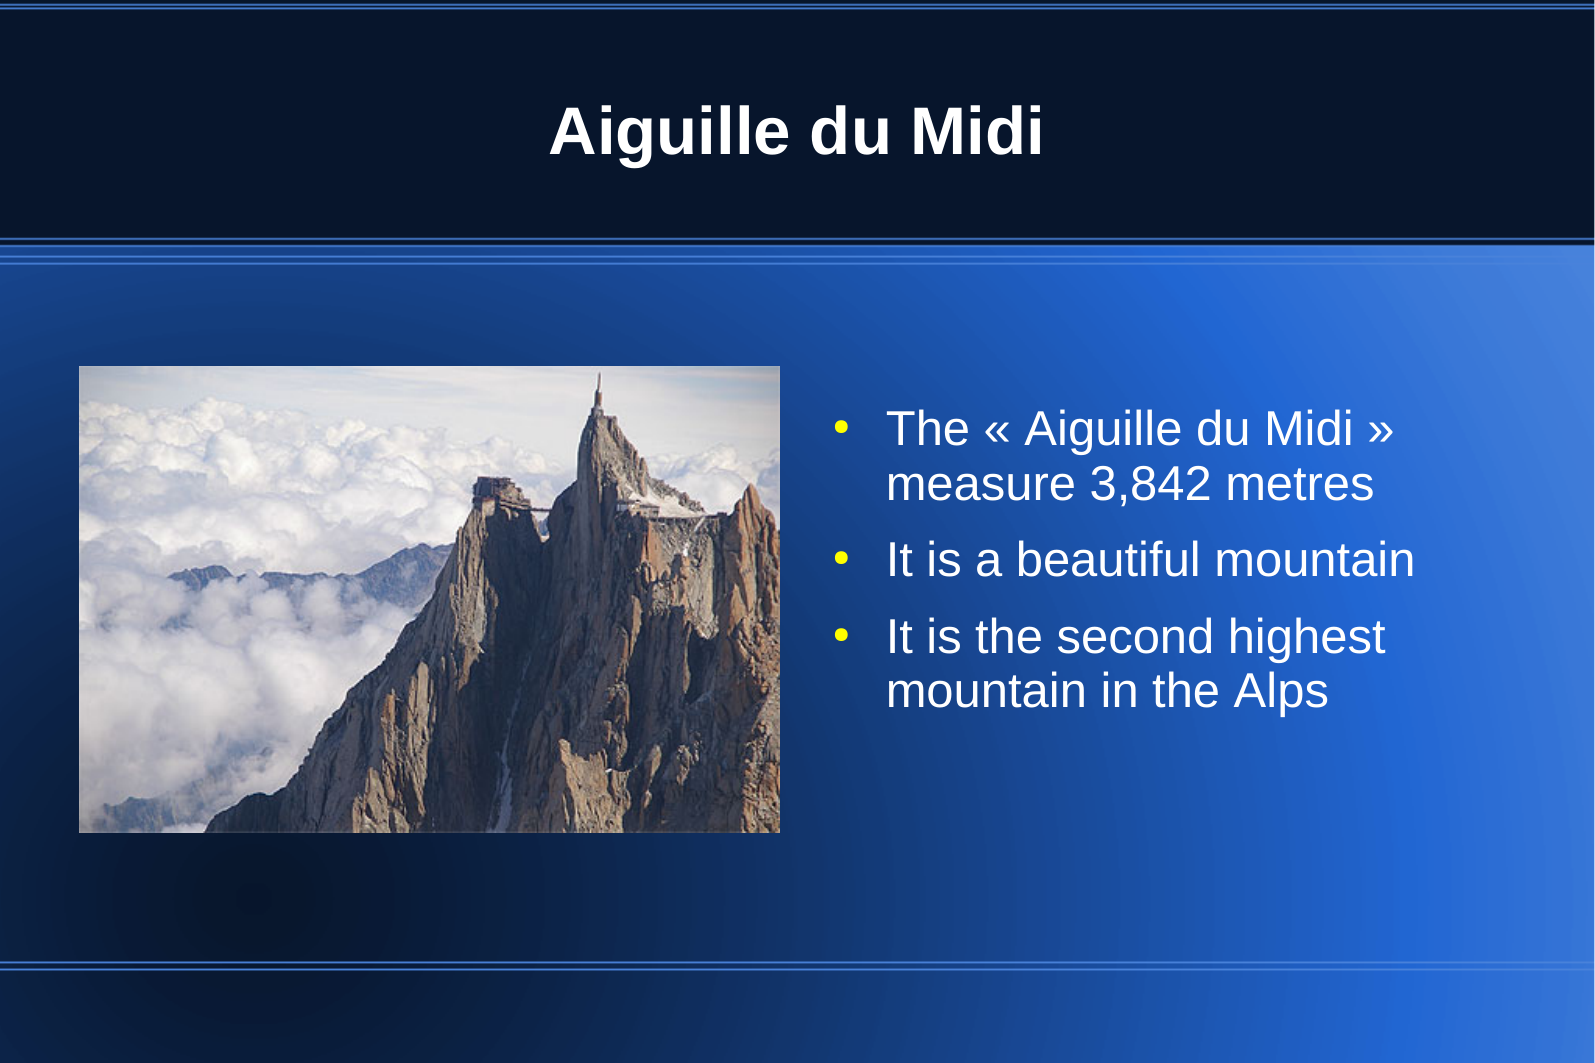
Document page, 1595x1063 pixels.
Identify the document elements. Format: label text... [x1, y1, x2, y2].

title Aiguille du Midi [79, 42, 1515, 220]
picture [0, 0, 1595, 1063]
list The « Aiguille du Midi » measure 3,842 metres It is a beautiful mountain It is the second highest mountain in the Alps [814, 248, 1516, 936]
